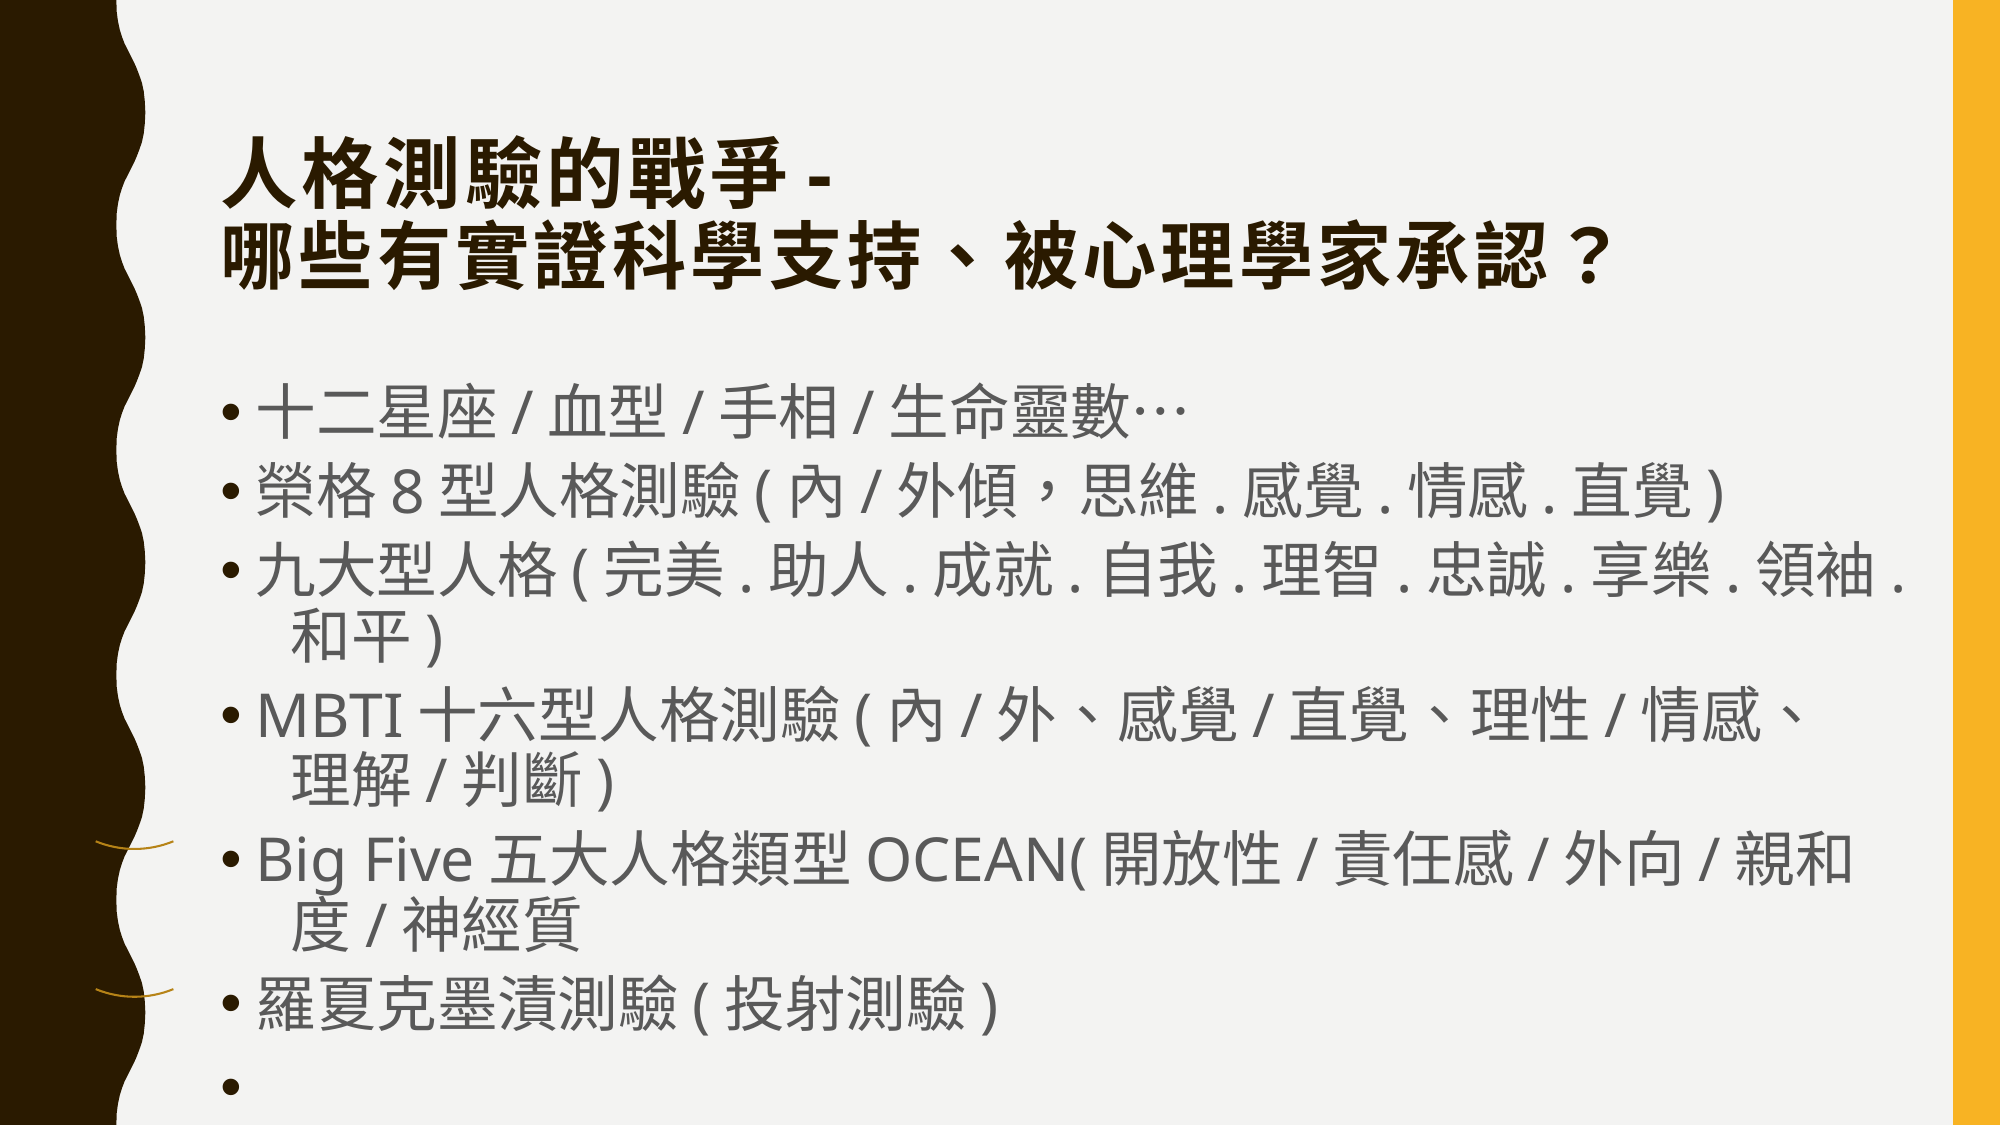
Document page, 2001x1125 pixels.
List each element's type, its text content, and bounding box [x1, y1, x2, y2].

title 人格測驗的戰爭- 哪些有實證科學支持、被心理學家承認？ [205, 128, 1876, 308]
list 十二星座/血型/手相/生命靈數… 榮格8型人格測驗(內/外傾，思維.感覺.情感.直覺) 九大型人格(完美.助人.成就.自我.理智.忠誠.享樂.領袖.和平) MBTI十六型人格測驗(內/外、感覺/直覺、理性/情感、理解/判斷) Big Five五大人格類型OCEAN(開放性/責任感/外向/親和度/神經質 羅夏克墨漬測驗(投射測驗) [205, 375, 1897, 1051]
